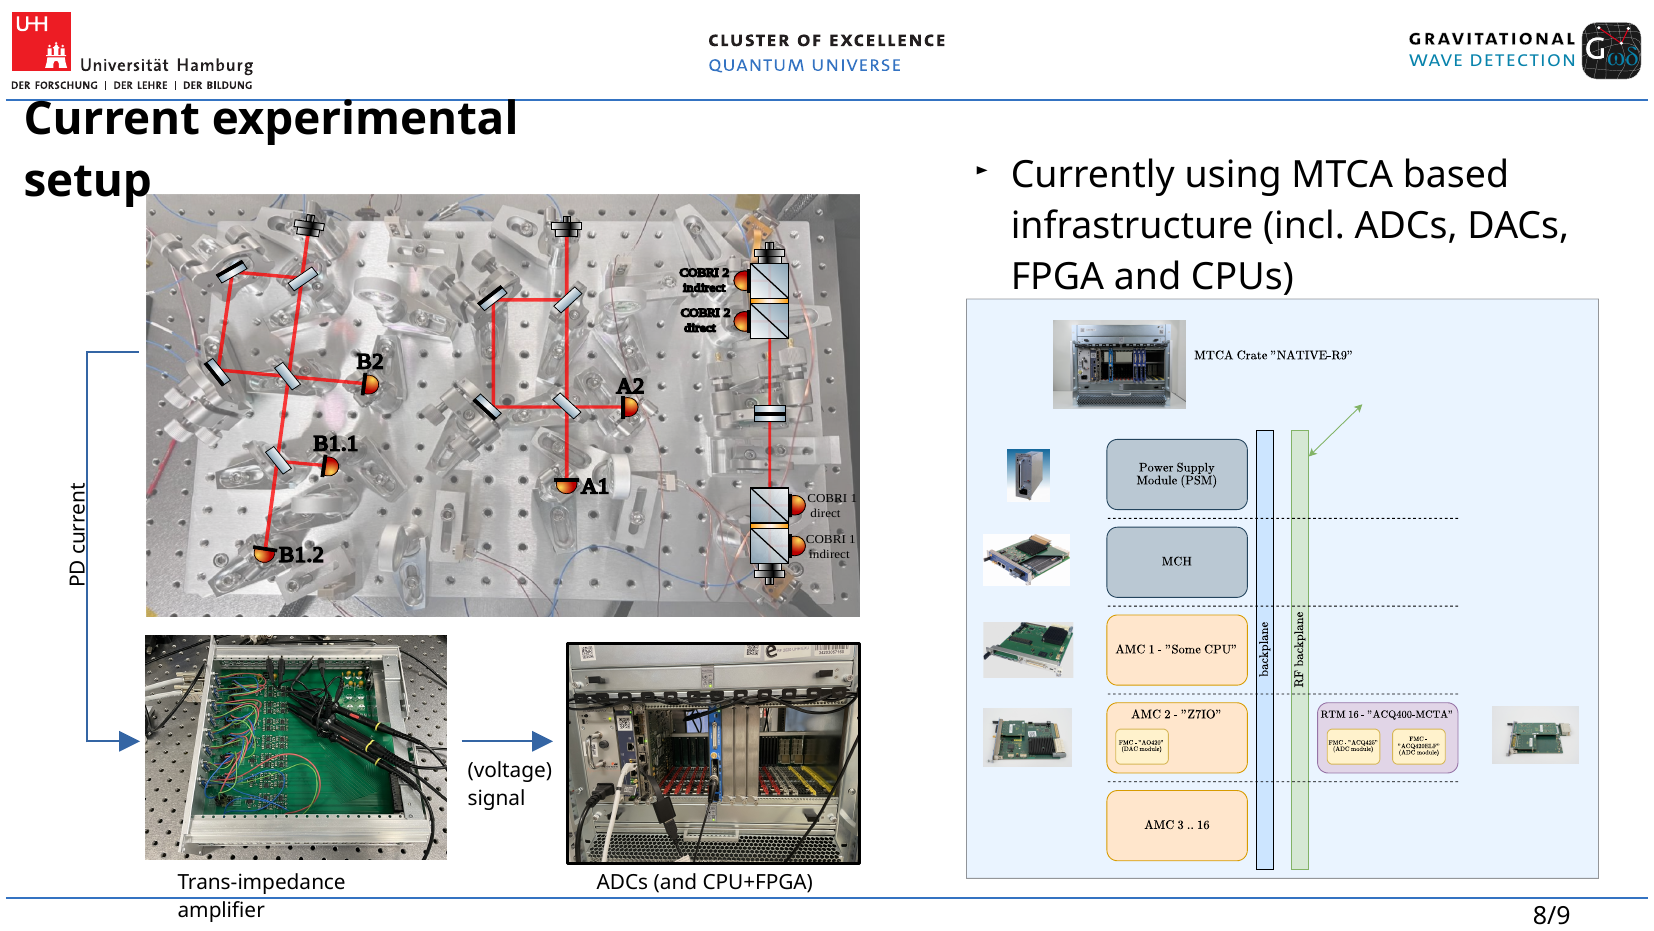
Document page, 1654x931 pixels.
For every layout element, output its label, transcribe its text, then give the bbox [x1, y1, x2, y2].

picture [959, 289, 1608, 885]
text_box (voltage) signal [452, 747, 576, 822]
picture [145, 635, 447, 860]
text_box Currently using MTCA based infrastructure (incl. ADCs, DACs, FPGA and CPUs) [960, 139, 1587, 323]
picture [146, 194, 860, 617]
picture [569, 645, 858, 862]
text_box Trans-impedance amplifier [162, 859, 450, 902]
text_box ADCs (and CPU+FPGA) [581, 860, 846, 902]
text_box PD current [55, 465, 97, 603]
title Current experimental setup [23, 106, 632, 189]
